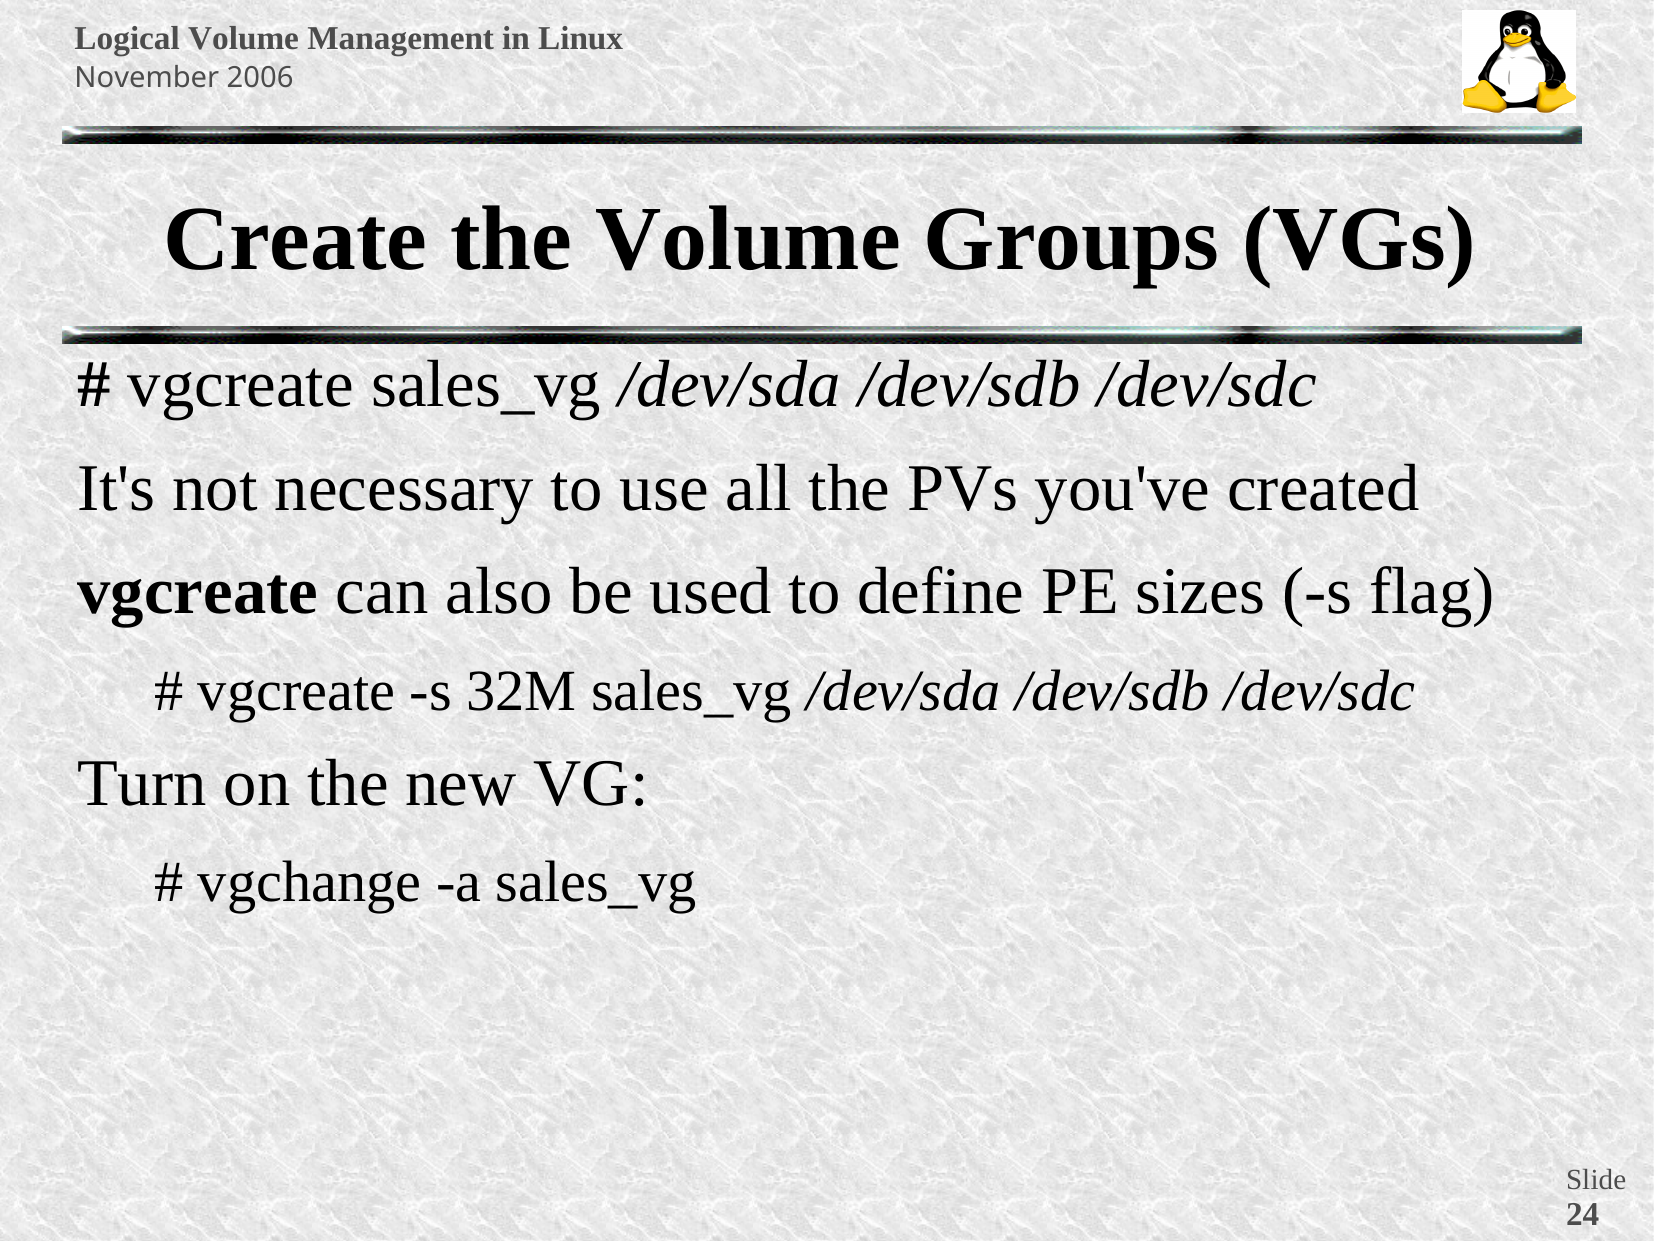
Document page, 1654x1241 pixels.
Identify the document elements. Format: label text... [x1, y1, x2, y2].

list # vgcreate sales_vg /dev/sda /dev/sdb /dev/sdc It's not necessary to use all the PVs you've created vgcreate can also be used to define PE sizes (-s flag) # vgcreate -s 32M sales_vg /dev/sda /dev/sdb /dev/sdc Turn on the new VG: # vgchange -a sales_vg [59, 347, 1582, 1188]
picture [0, 0, 1654, 1241]
title Create the Volume Groups (VGs) [59, 156, 1582, 320]
